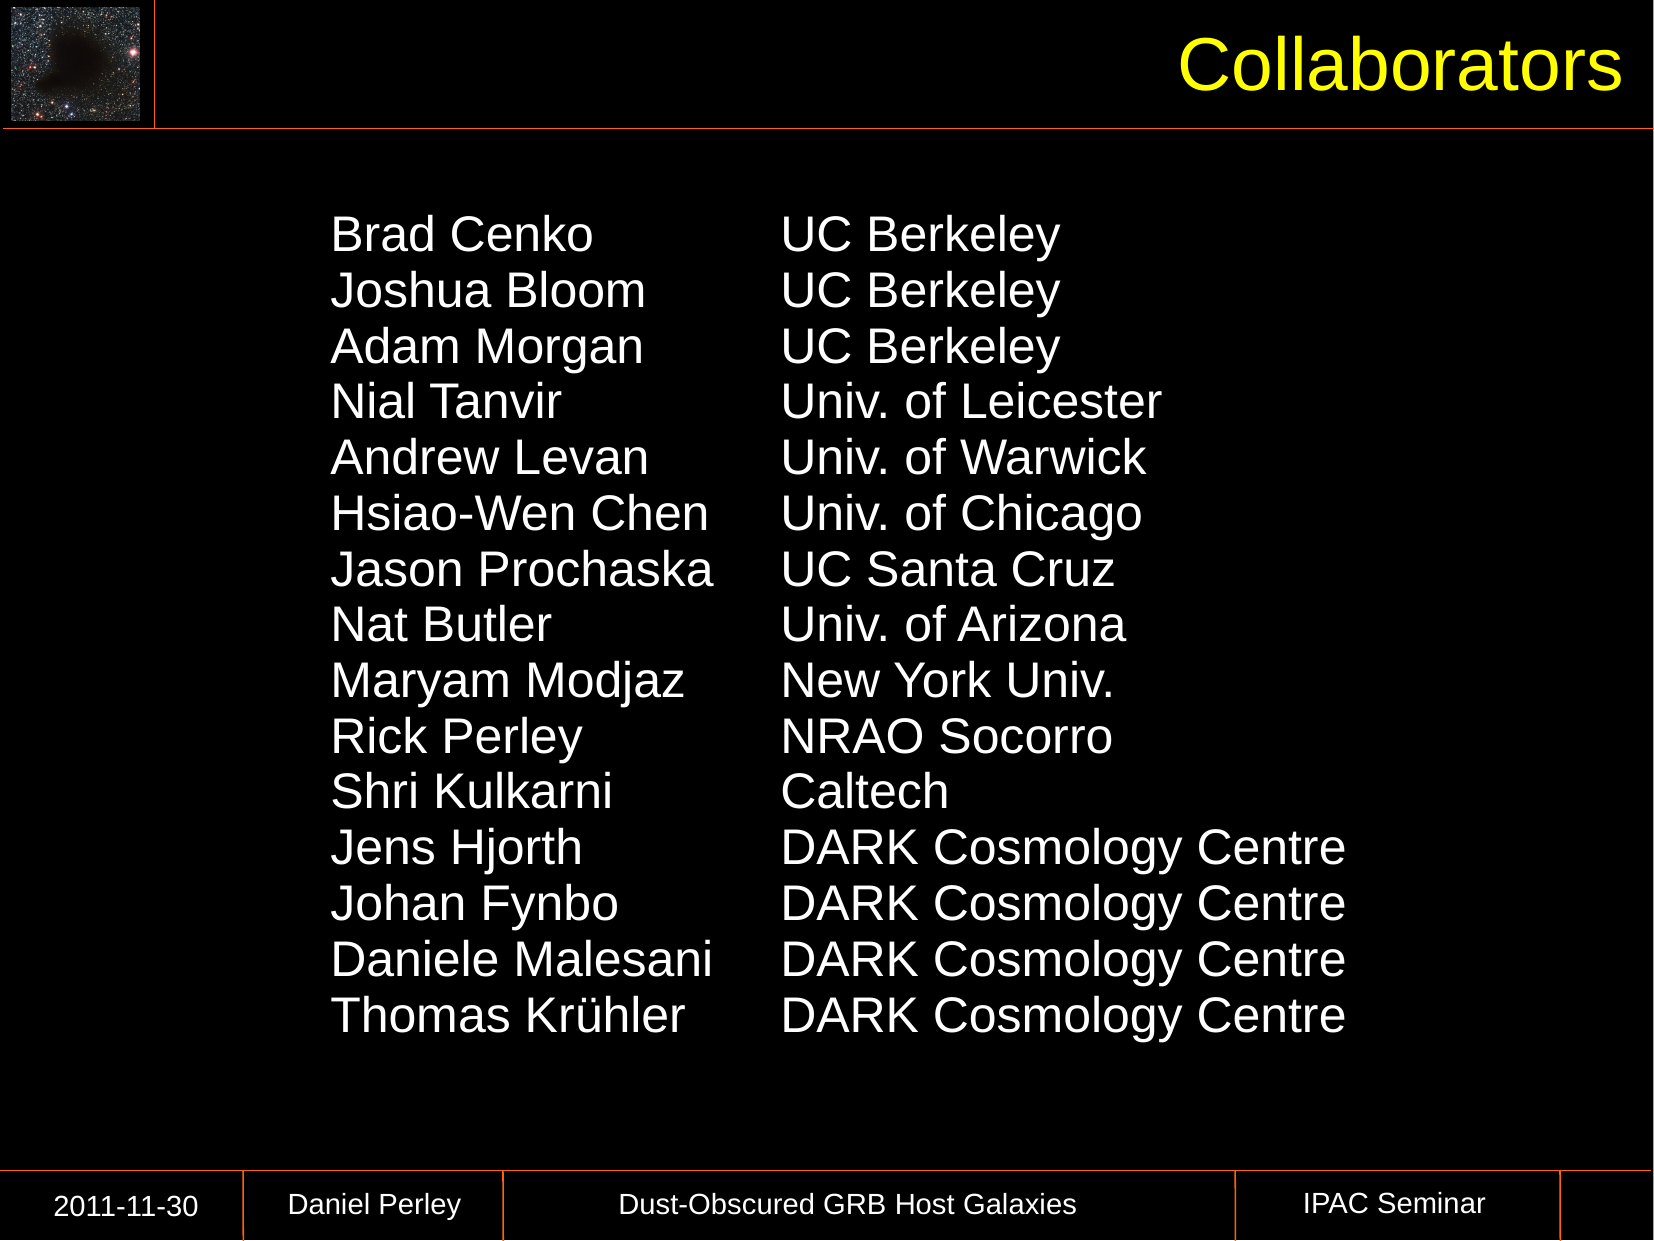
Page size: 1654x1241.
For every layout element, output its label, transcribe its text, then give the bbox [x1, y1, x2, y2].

text_box Brad Cenko UC Berkeley Joshua Bloom UC Berkeley Adam Morgan UC Berkeley Nial Tanvir Univ. of Leicester Andrew Levan Univ. of Warwick Hsiao-Wen Chen Univ. of Chicago Jason Prochaska UC Santa Cruz Nat Butler Univ. of Arizona Maryam Modjaz New York Univ. Rick Perley NRAO Socorro Shri Kulkarni Caltech Jens Hjorth DARK Cosmology Centre Johan Fynbo DARK Cosmology Centre Daniele Malesani DARK Cosmology Centre Thomas Krühler DARK Cosmology Centre [315, 198, 1404, 1051]
picture [11, 7, 140, 121]
title Collaborators [594, 21, 1624, 108]
